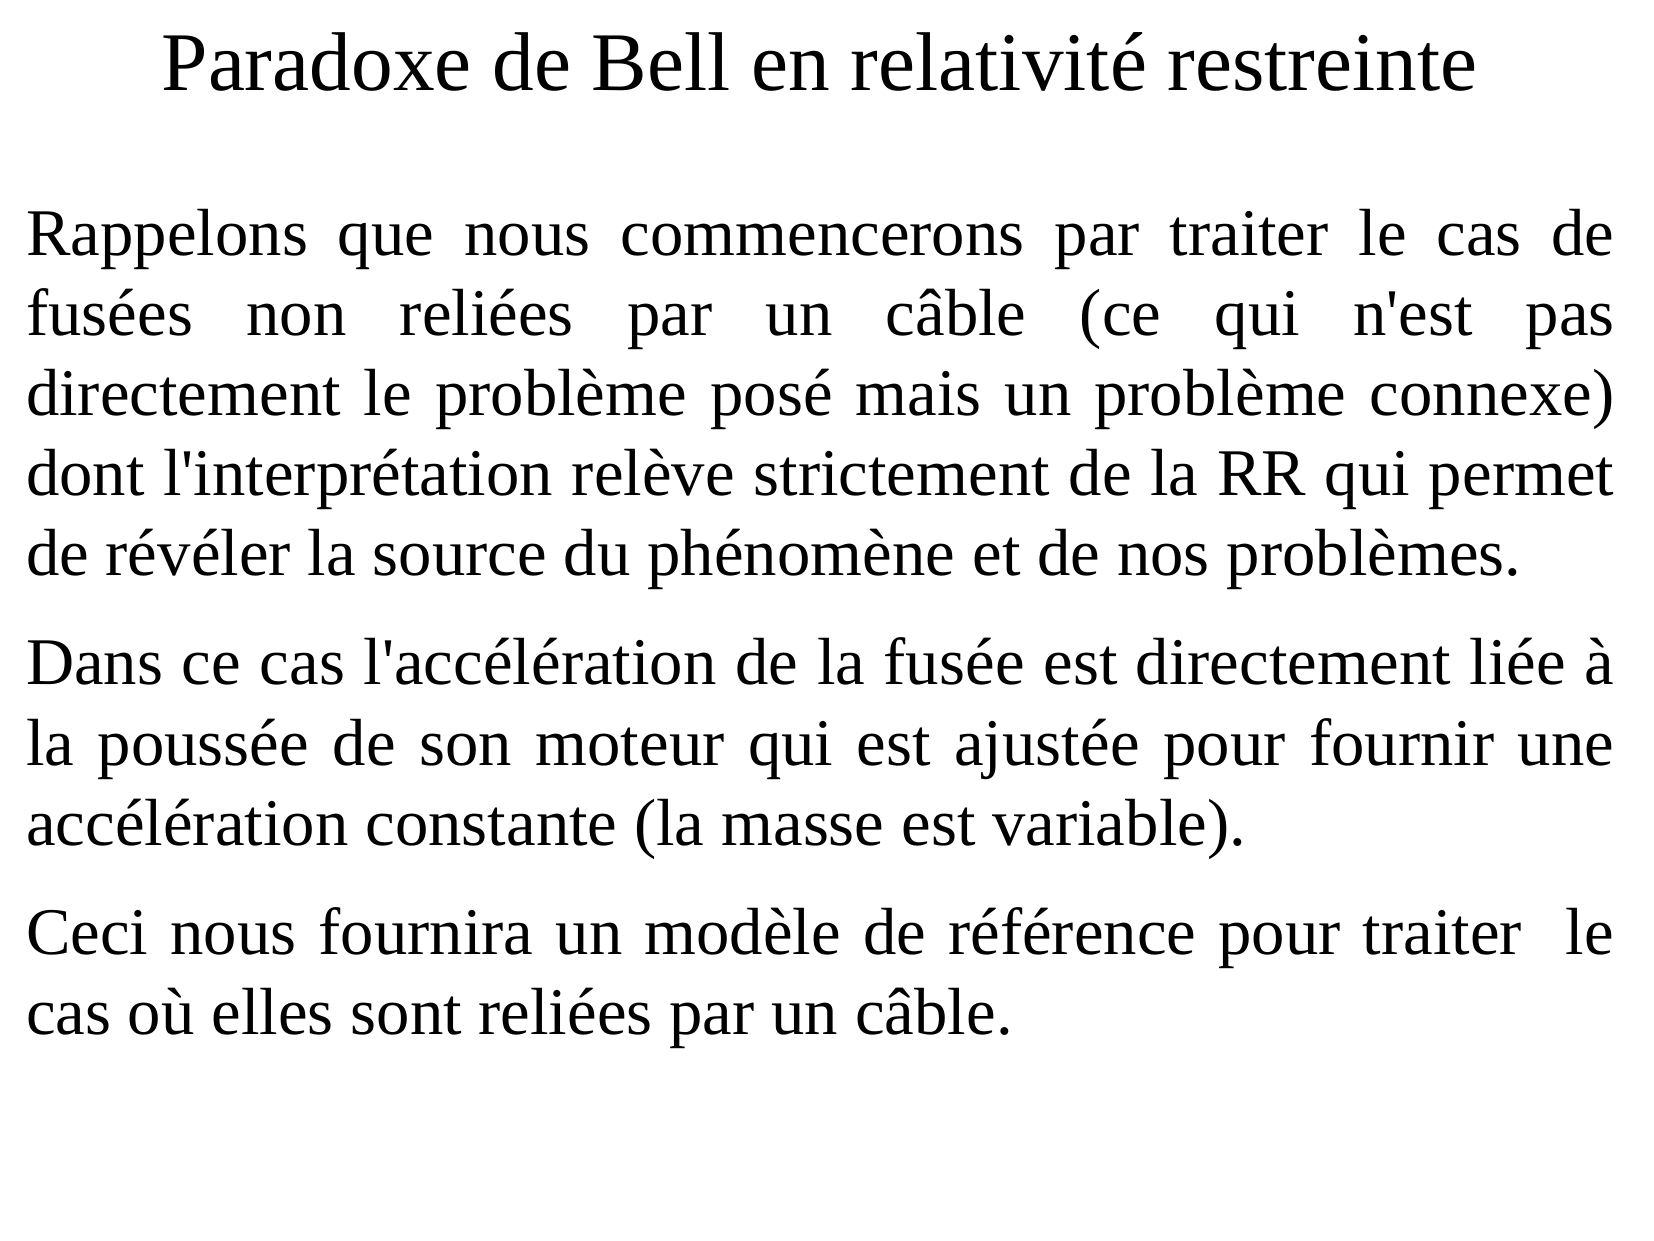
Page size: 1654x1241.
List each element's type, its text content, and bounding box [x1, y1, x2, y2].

text_box Paradoxe de Bell en relativité restreinte [146, 0, 1532, 117]
text_box Rappelons que nous commencerons par traiter le cas de fusées non reliées par un câble (ce qui n'est pas directement le problème posé mais un problème connexe) dont l'interprétation relève strictement de la RR qui permet de révéler la source du phénomène et de nos problèmes. Dans ce cas l'accélération de la fusée est directement liée à la poussée de son moteur qui est ajustée pour fournir une accélération constante (la masse est variable). Ceci nous fournira un modèle de référence pour traiter le cas où elles sont reliées par un câble. [11, 181, 1633, 1064]
